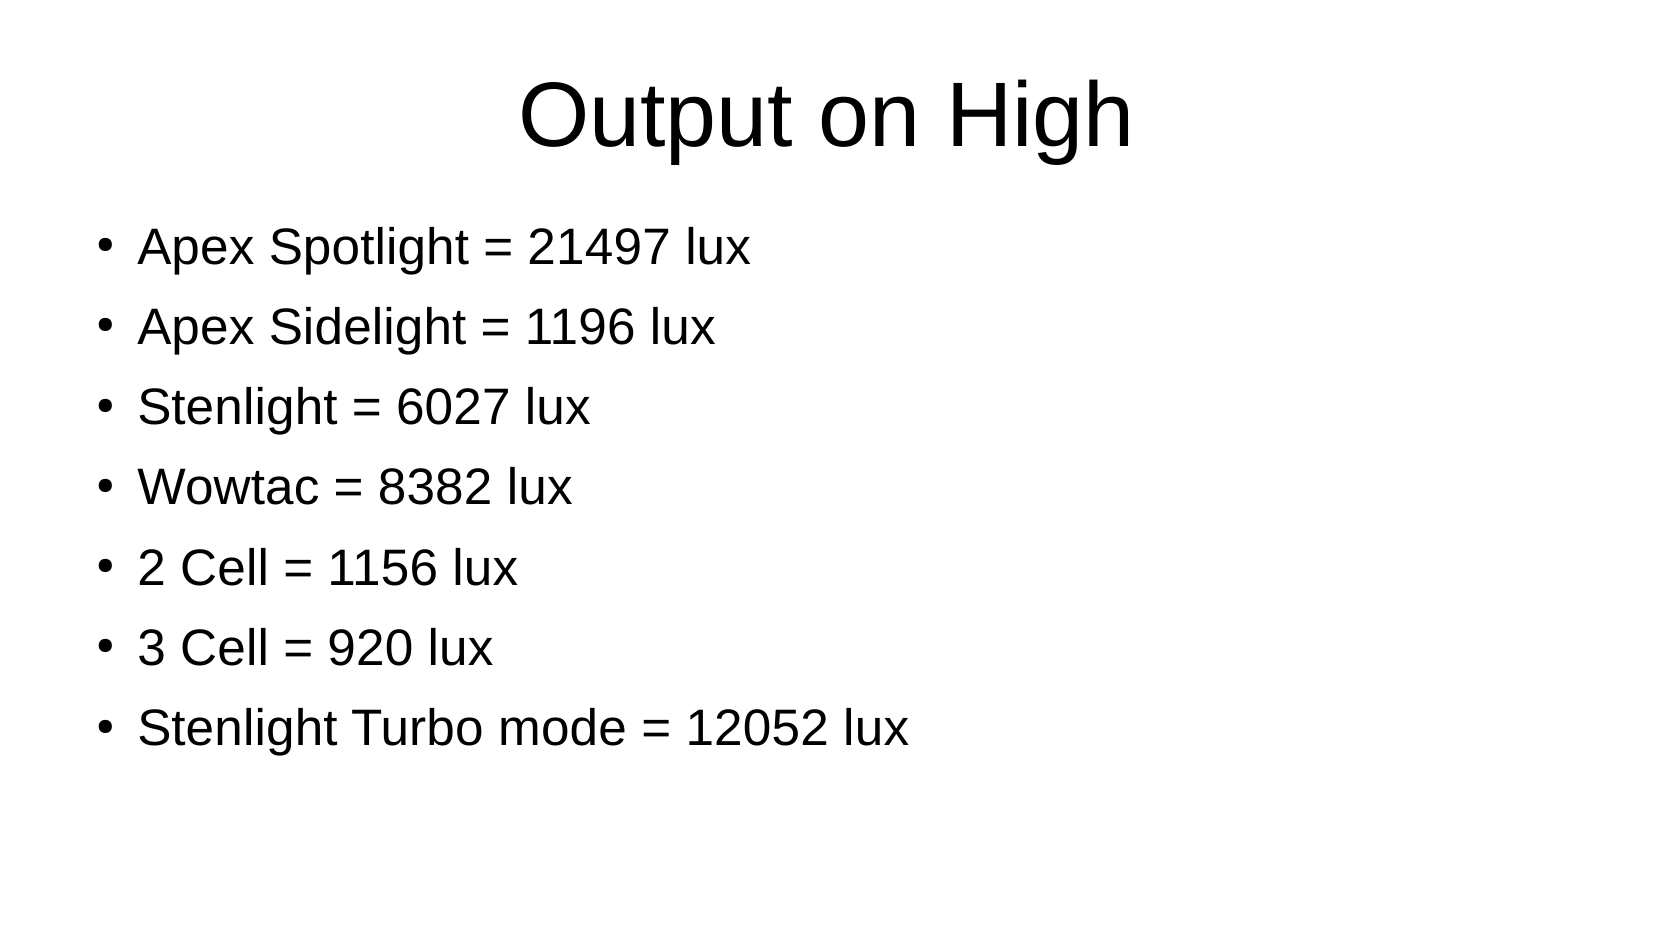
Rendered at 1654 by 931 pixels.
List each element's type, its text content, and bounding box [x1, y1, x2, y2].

list Apex Spotlight = 21497 lux Apex Sidelight = 1196 lux Stenlight = 6027 lux Wowtac = 8382 lux 2 Cell = 1156 lux 3 Cell = 920 lux Stenlight Turbo mode = 12052 lux [82, 217, 1571, 758]
title Output on High [82, 37, 1571, 193]
